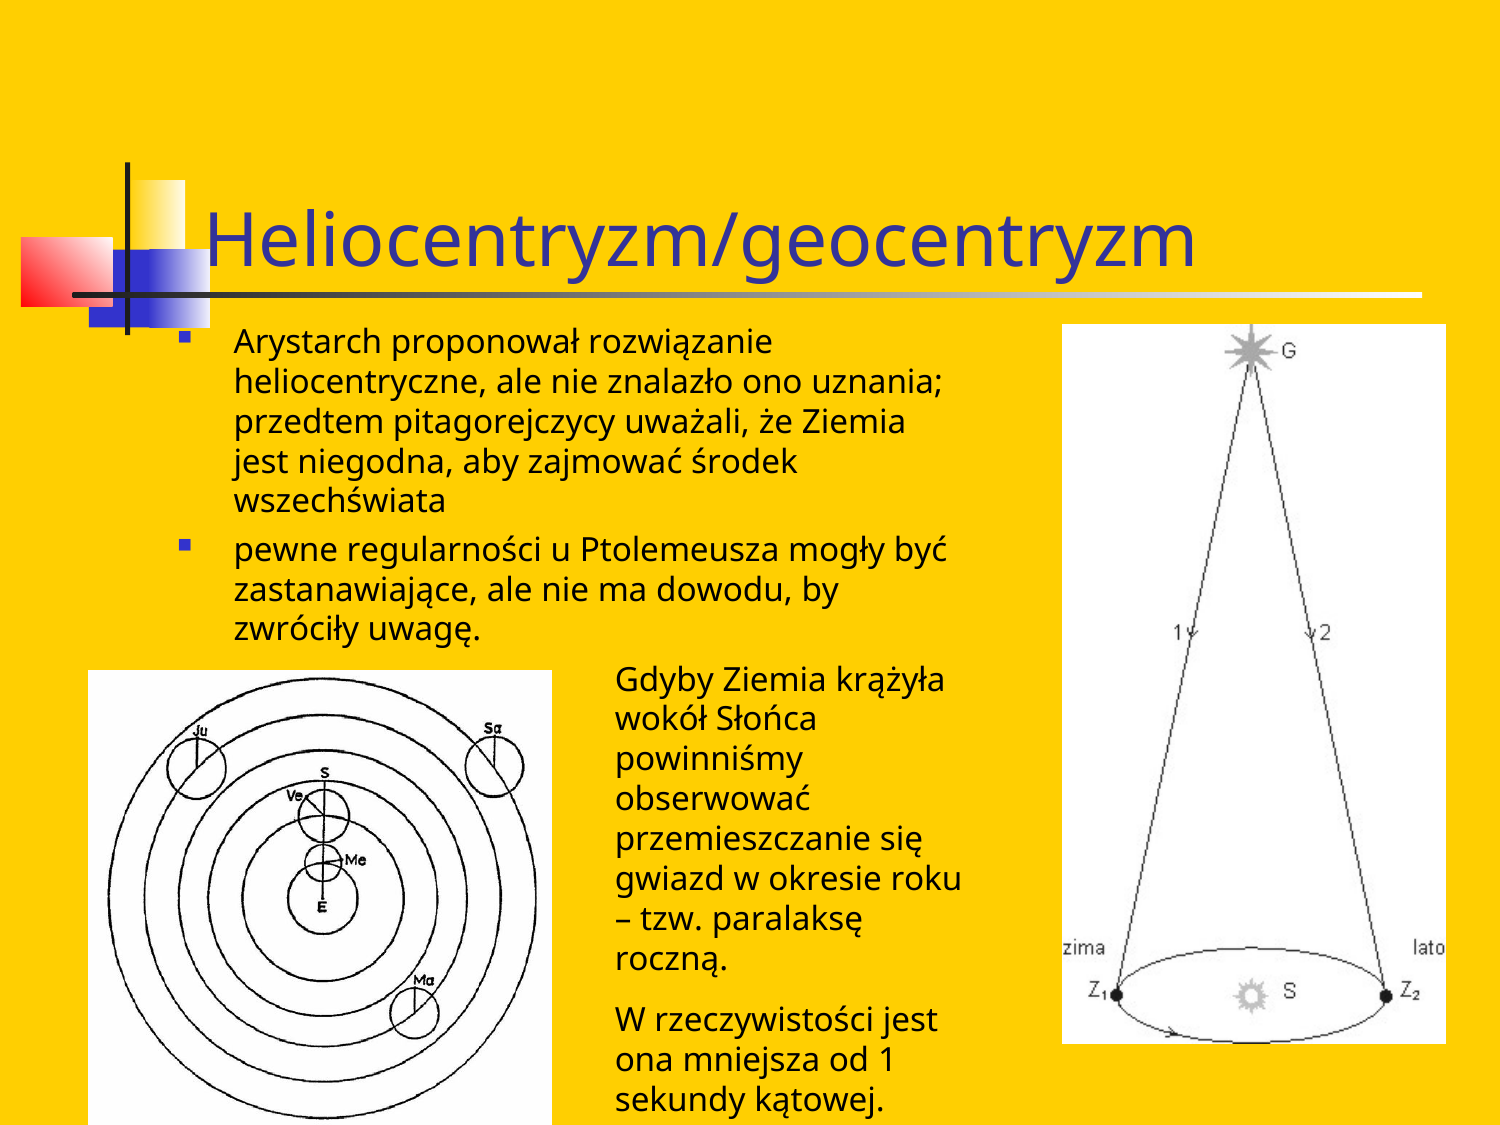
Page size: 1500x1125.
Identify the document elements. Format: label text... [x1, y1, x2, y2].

picture [1062, 324, 1446, 1044]
title Heliocentryzm/geocentryzm [188, 101, 1468, 289]
list Arystarch proponował rozwiązanie heliocentryczne, ale nie znalazło ono uznania; przedtem pitagorejczycy uważali, że Ziemia jest niegodna, aby zajmować środek wszechświata pewne regularności u Ptolemeusza mogły być zastanawiające, ale nie ma dowodu, by zwróciły uwagę. [162, 312, 969, 988]
text_box Gdyby Ziemia krążyła wokół Słońca powinniśmy obserwować przemieszczanie się gwiazd w okresie roku – tzw. paralaksę roczną. W rzeczywistości jest ona mniejsza od 1 sekundy kątowej. [599, 649, 1000, 1125]
picture [88, 670, 552, 1125]
